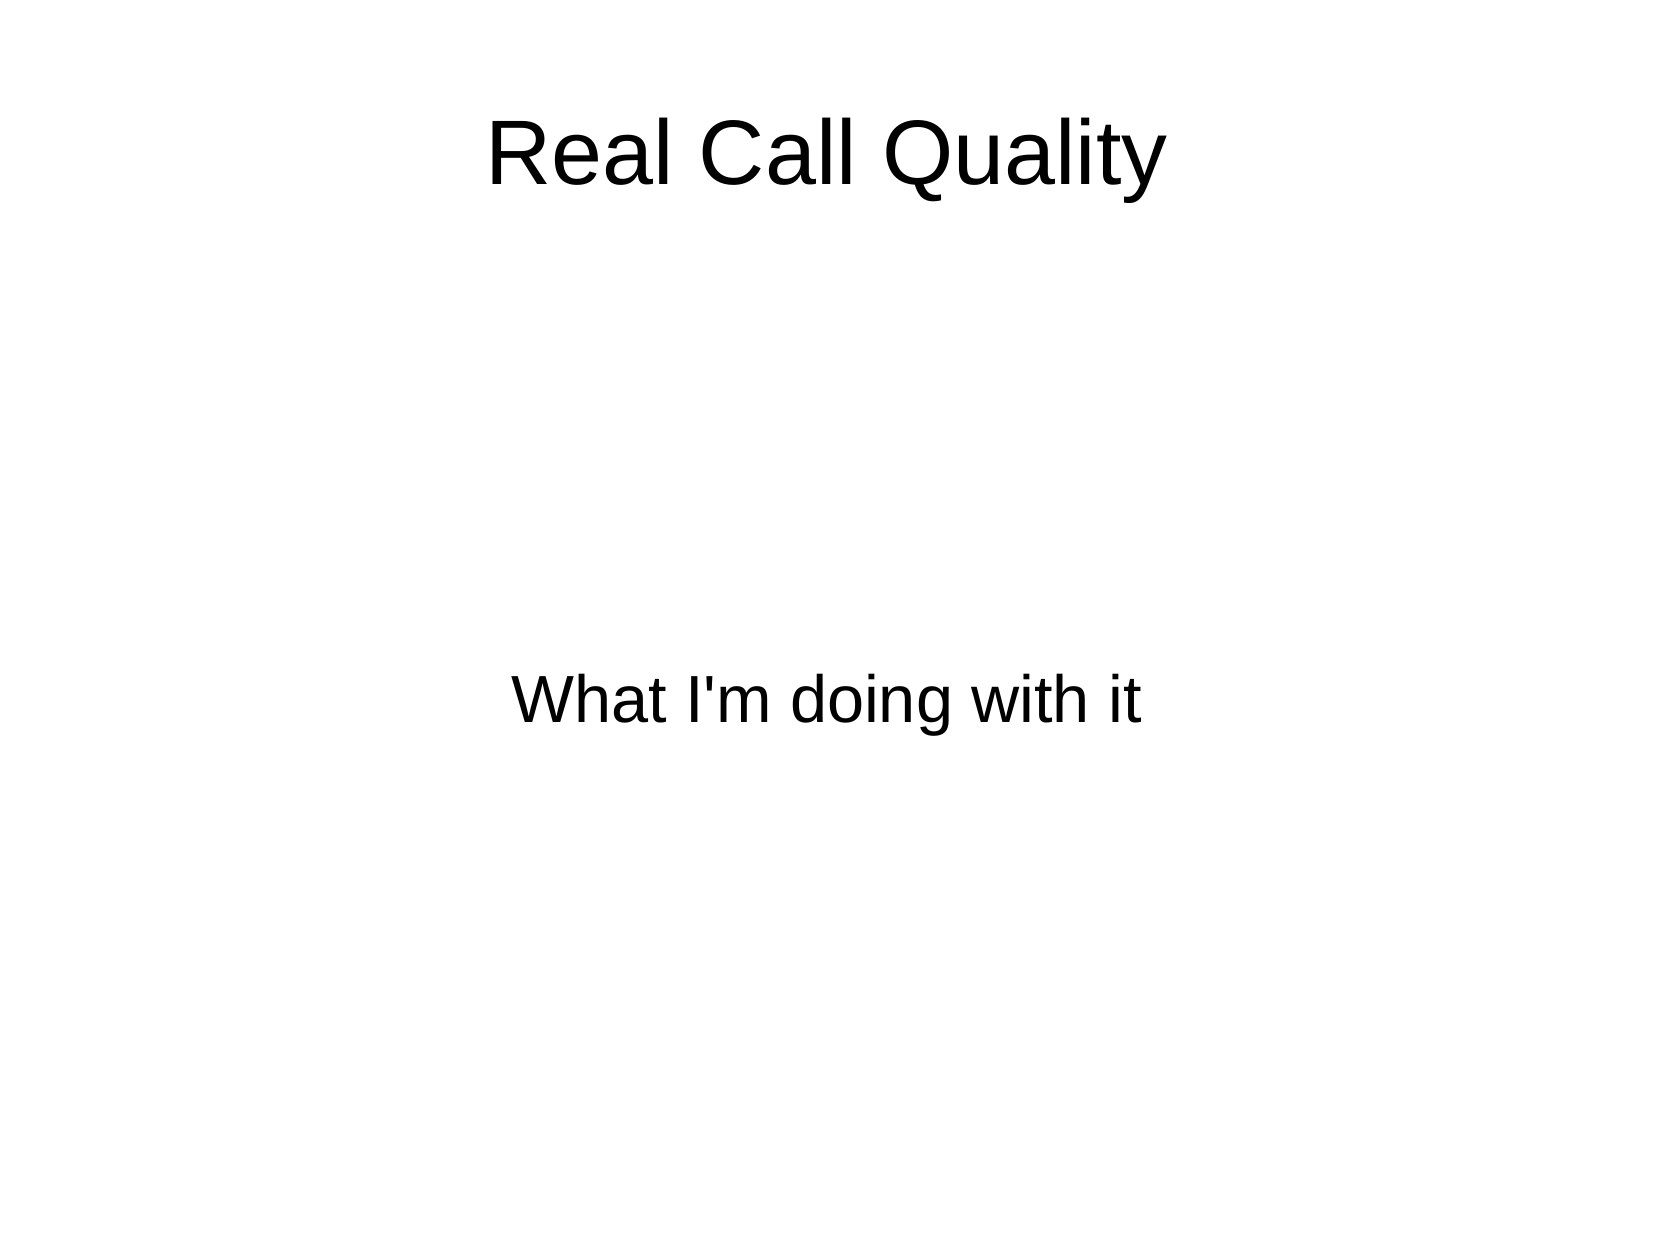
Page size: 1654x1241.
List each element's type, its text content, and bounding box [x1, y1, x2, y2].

title Real Call Quality [82, 49, 1571, 257]
subtitle What I'm doing with it [82, 297, 1571, 1102]
